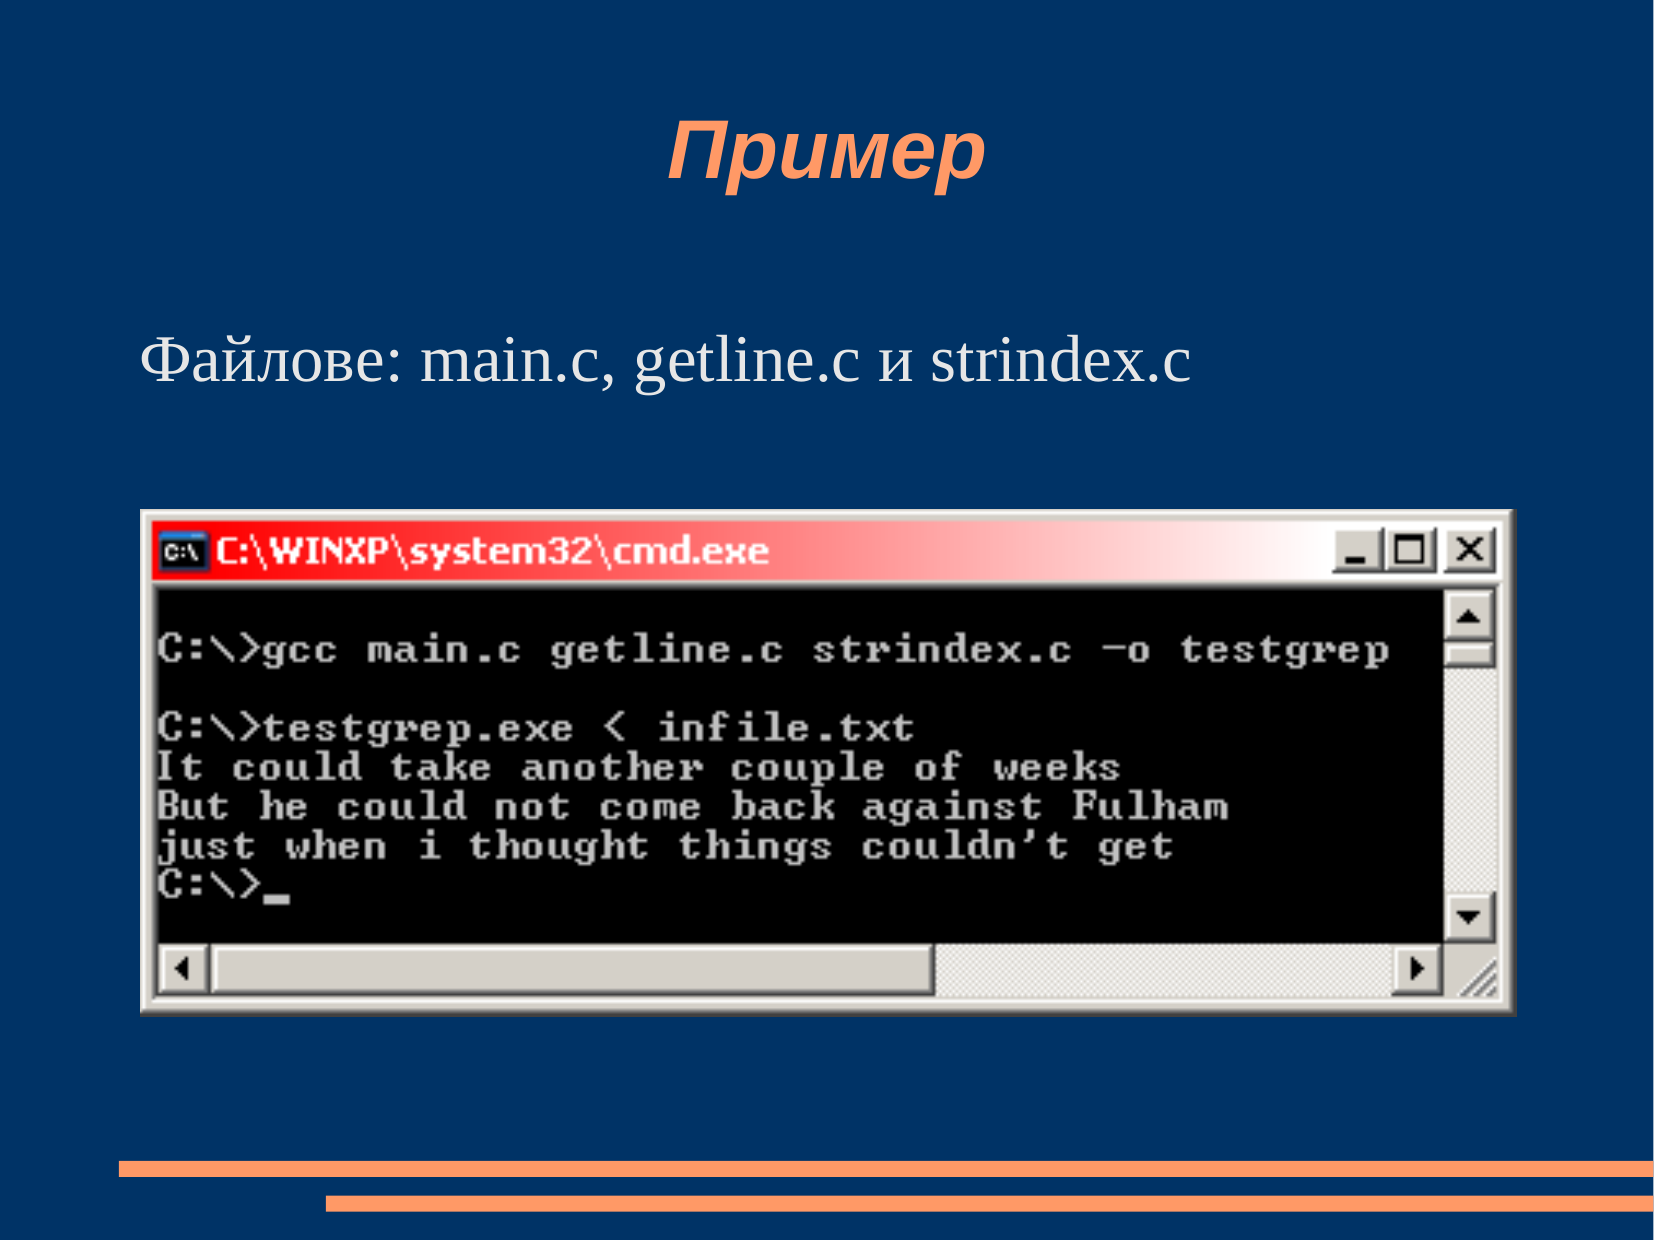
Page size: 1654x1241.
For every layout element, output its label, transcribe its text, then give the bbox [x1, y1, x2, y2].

title Пример [121, 46, 1534, 254]
list Файлове: main.c, getline.c и strindex.c [121, 322, 1561, 1133]
picture [140, 509, 1517, 1018]
